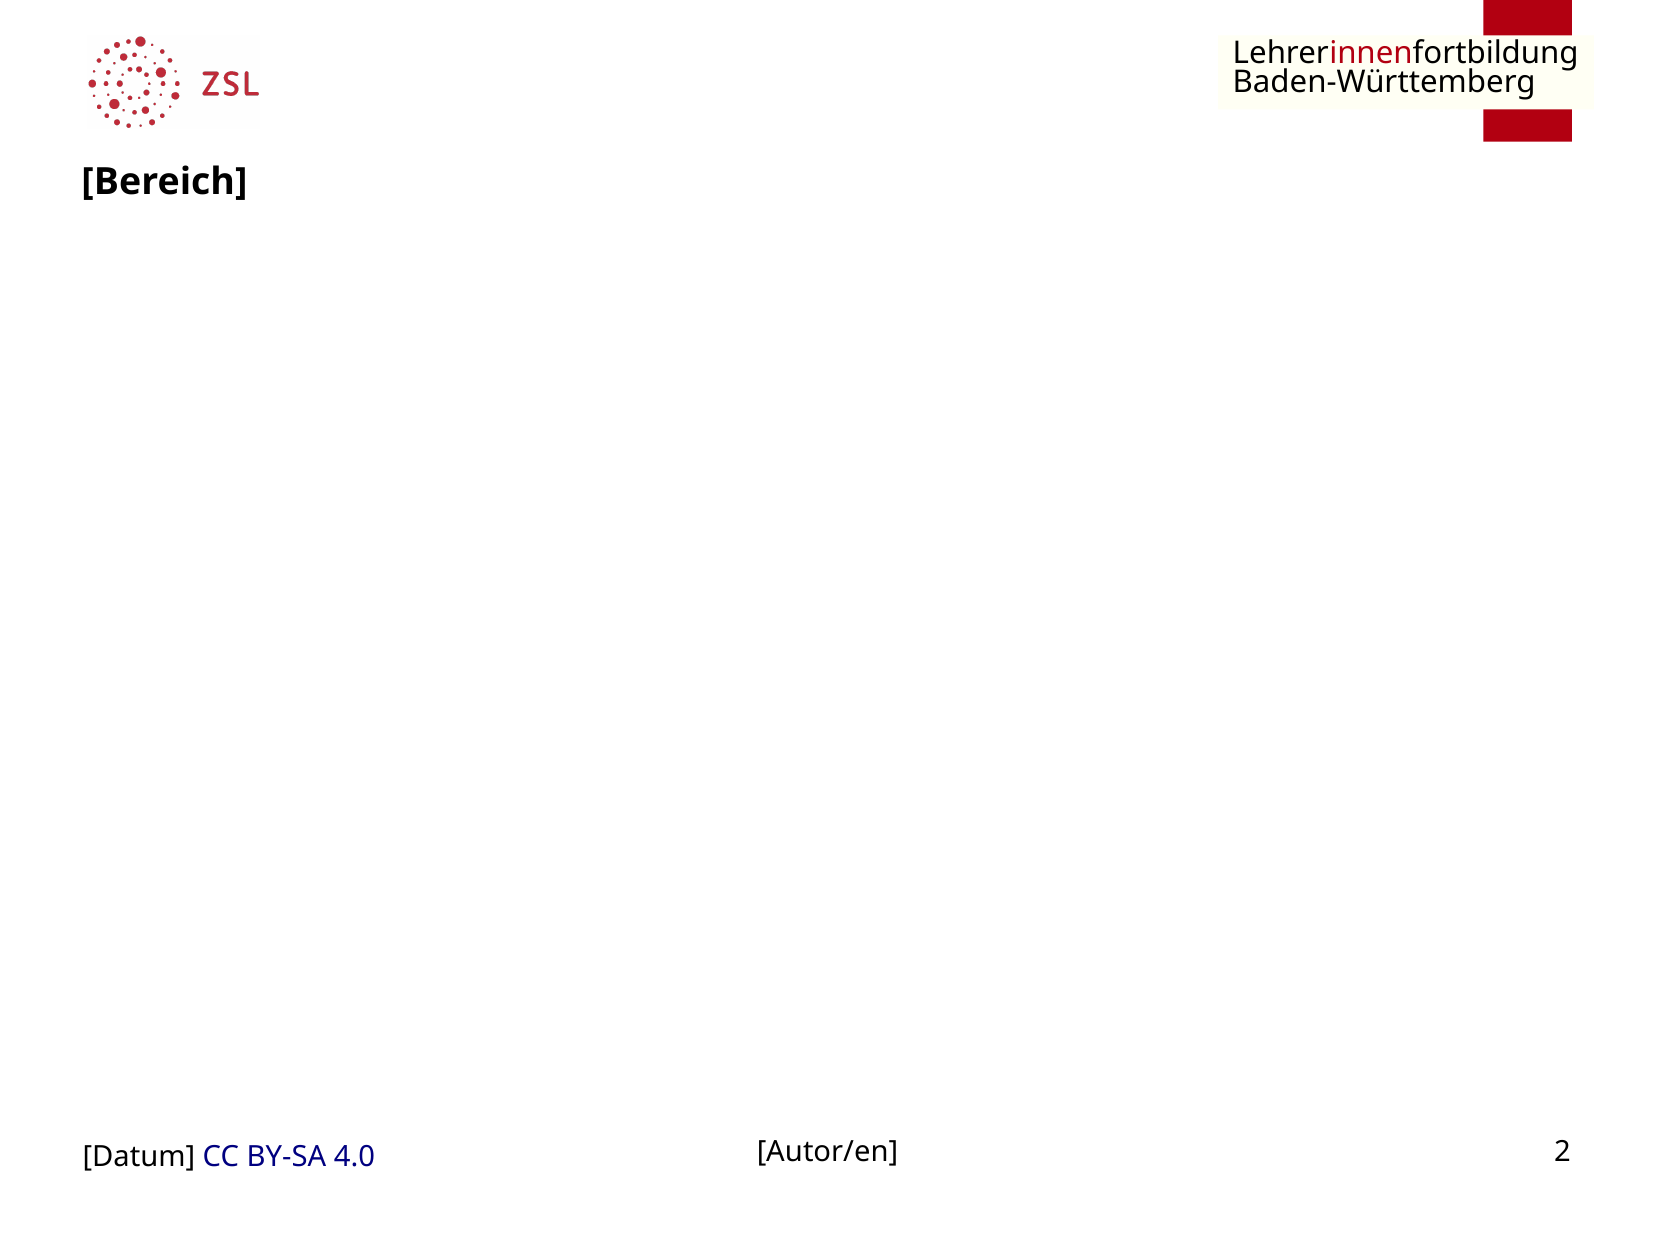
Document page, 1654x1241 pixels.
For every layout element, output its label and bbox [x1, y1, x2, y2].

picture [87, 35, 260, 129]
